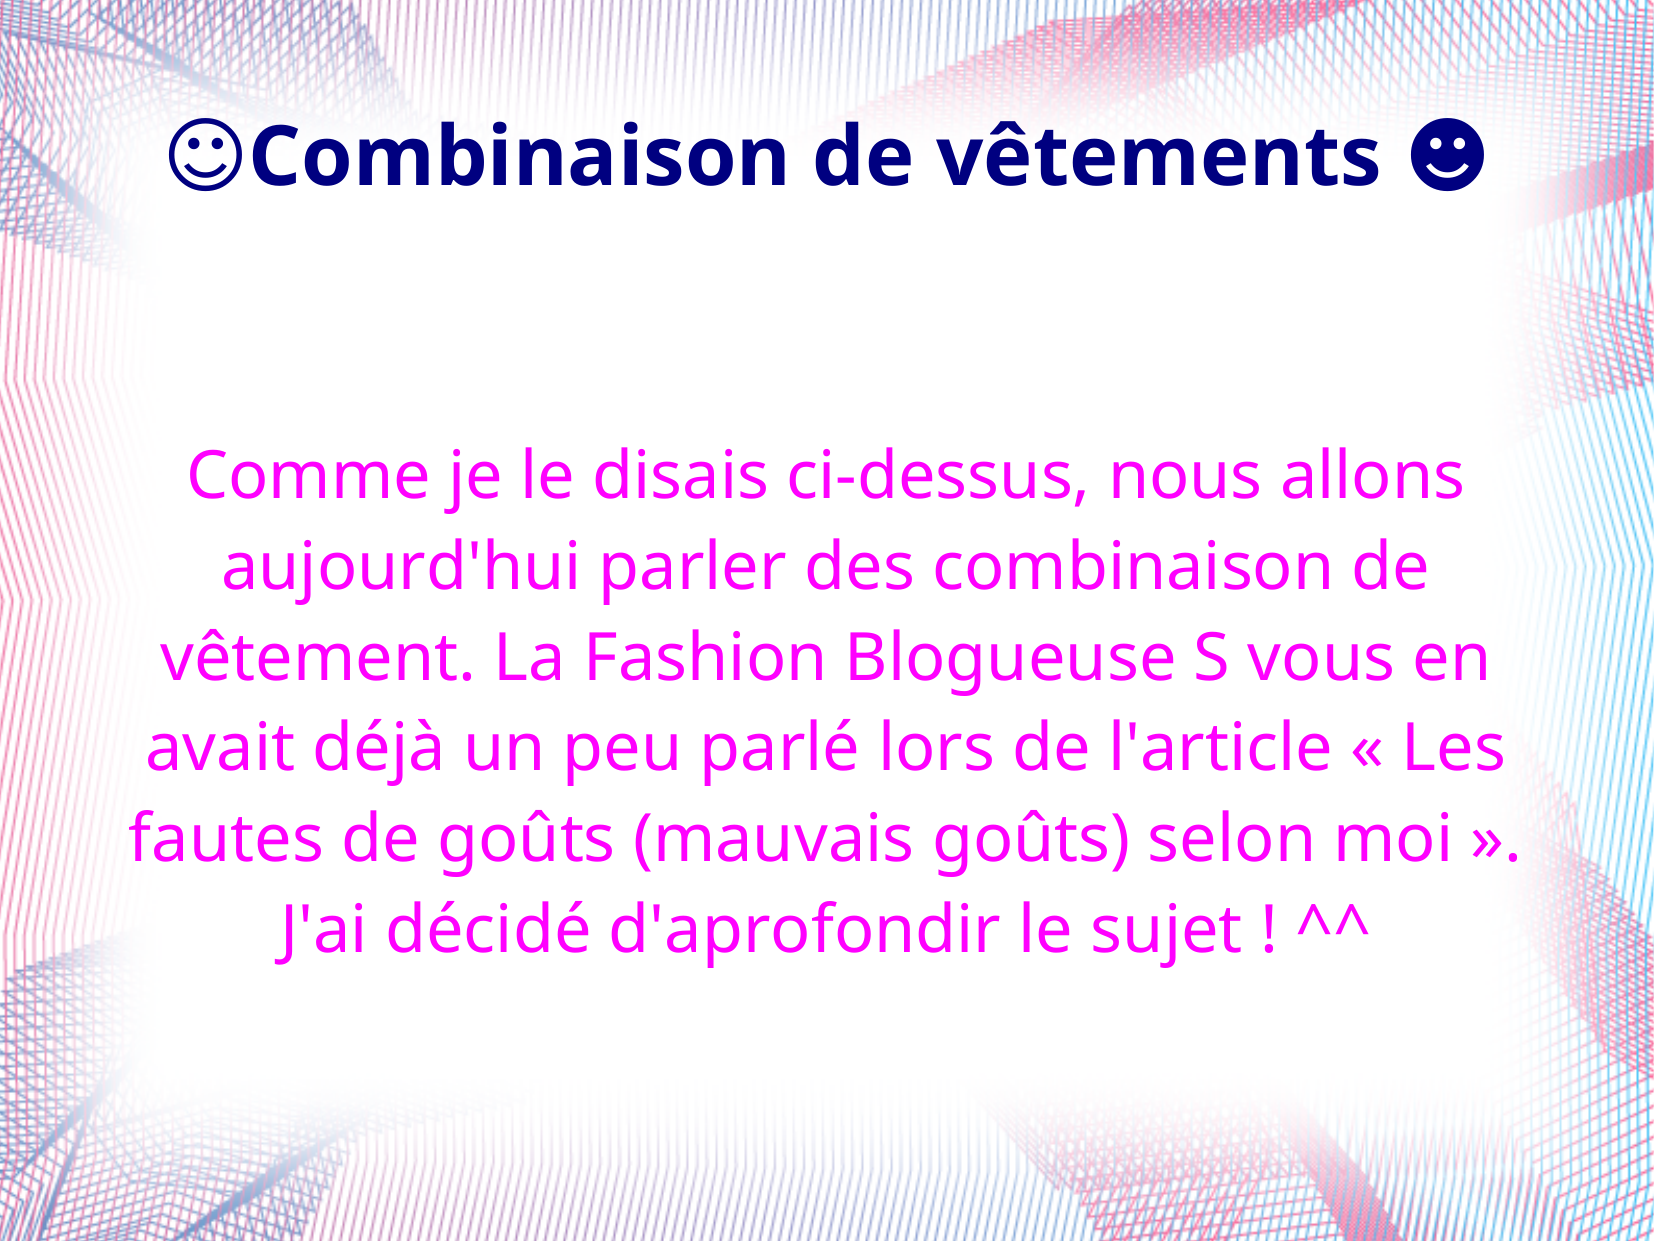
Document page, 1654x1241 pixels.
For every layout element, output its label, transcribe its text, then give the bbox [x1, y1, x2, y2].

subtitle Comme je le disais ci-dessus, nous allons aujourd'hui parler des combinaison de vêtement. La Fashion Blogueuse S vous en avait déjà un peu parlé lors de l'article « Les fautes de goûts (mauvais goûts) selon moi ». J'ai décidé d'aprofondir le sujet ! ^^ [82, 290, 1571, 1109]
title ☺Combinaison de vêtements ☻ [82, 49, 1571, 257]
picture [0, 0, 1654, 1241]
